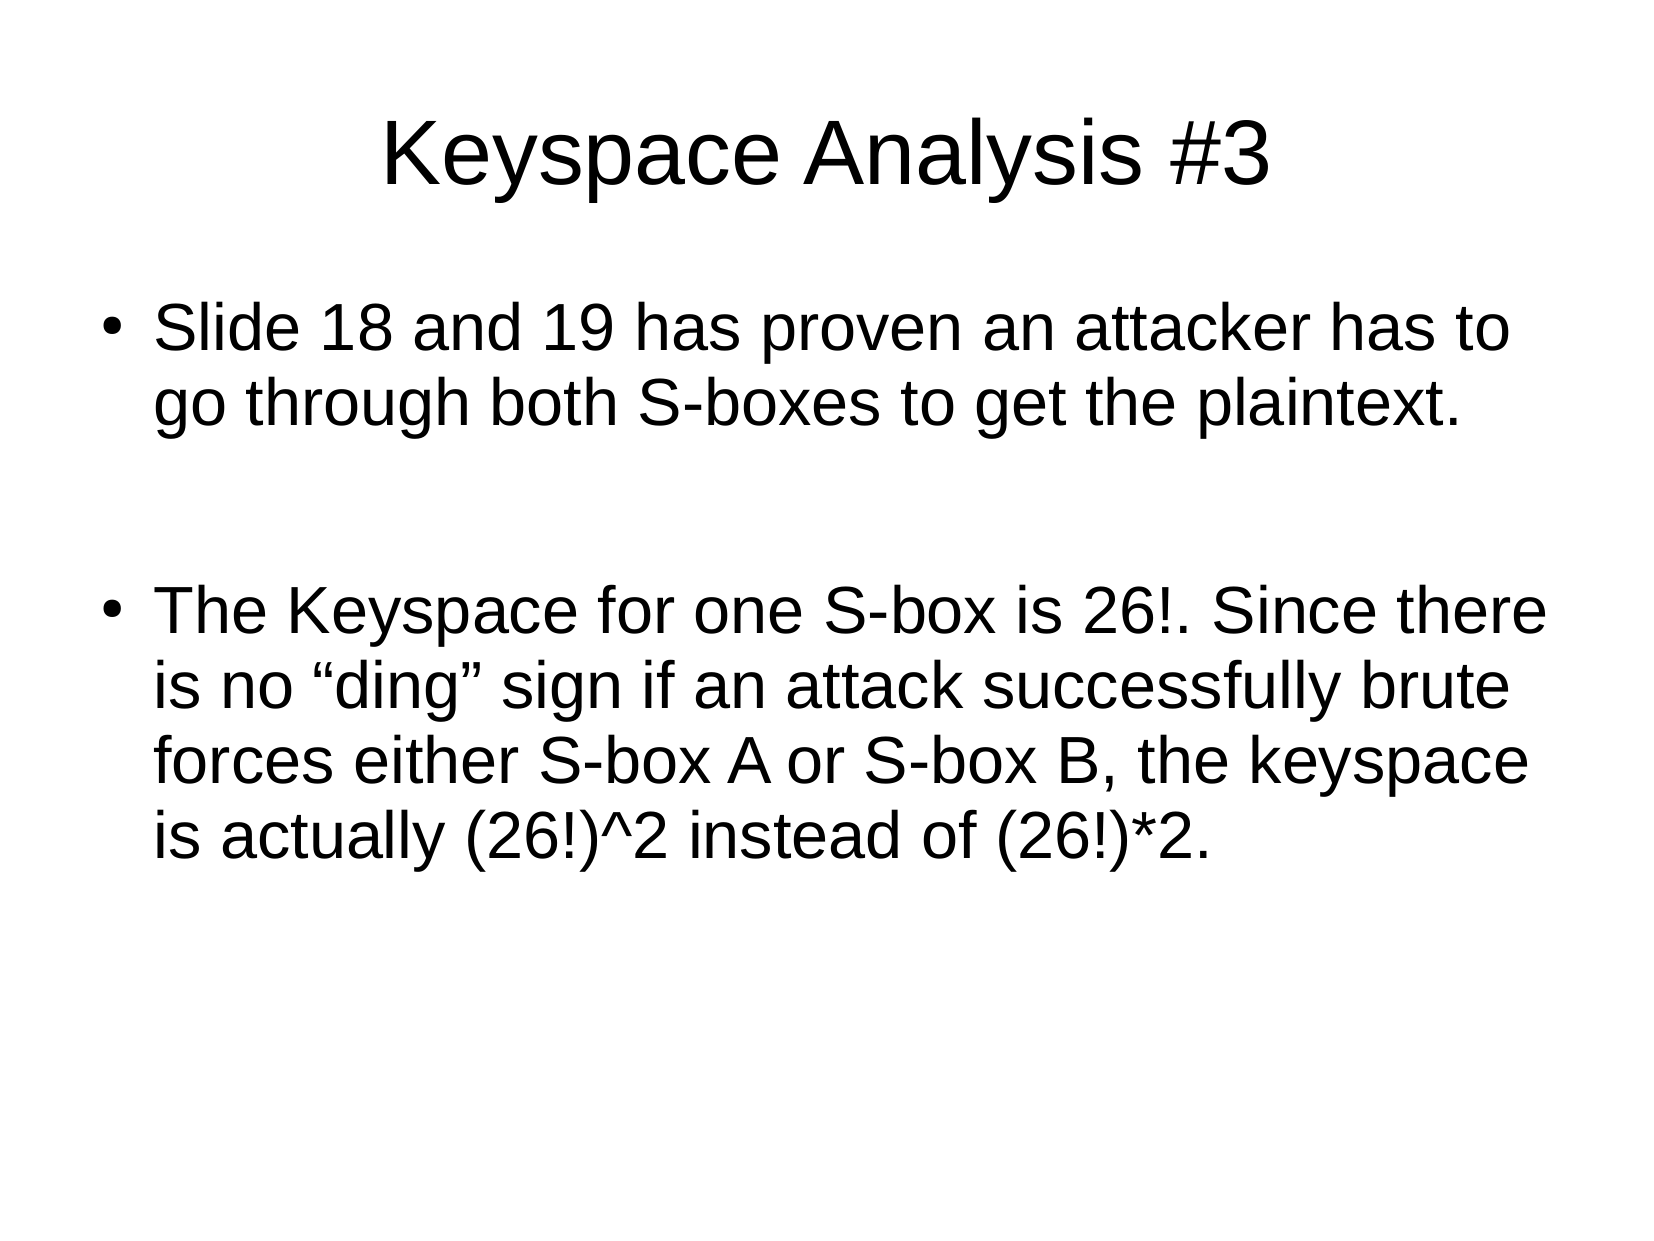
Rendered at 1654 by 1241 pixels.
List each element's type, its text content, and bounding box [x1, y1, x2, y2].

list Slide 18 and 19 has proven an attacker has to go through both S-boxes to get the plaintext. The Keyspace for one S-box is 26!. Since there is no “ding” sign if an attack successfully brute forces either S-box A or S-box B, the keyspace is actually (26!)^2 instead of (26!)*2. [82, 290, 1571, 1010]
title Keyspace Analysis #3 [82, 49, 1571, 257]
